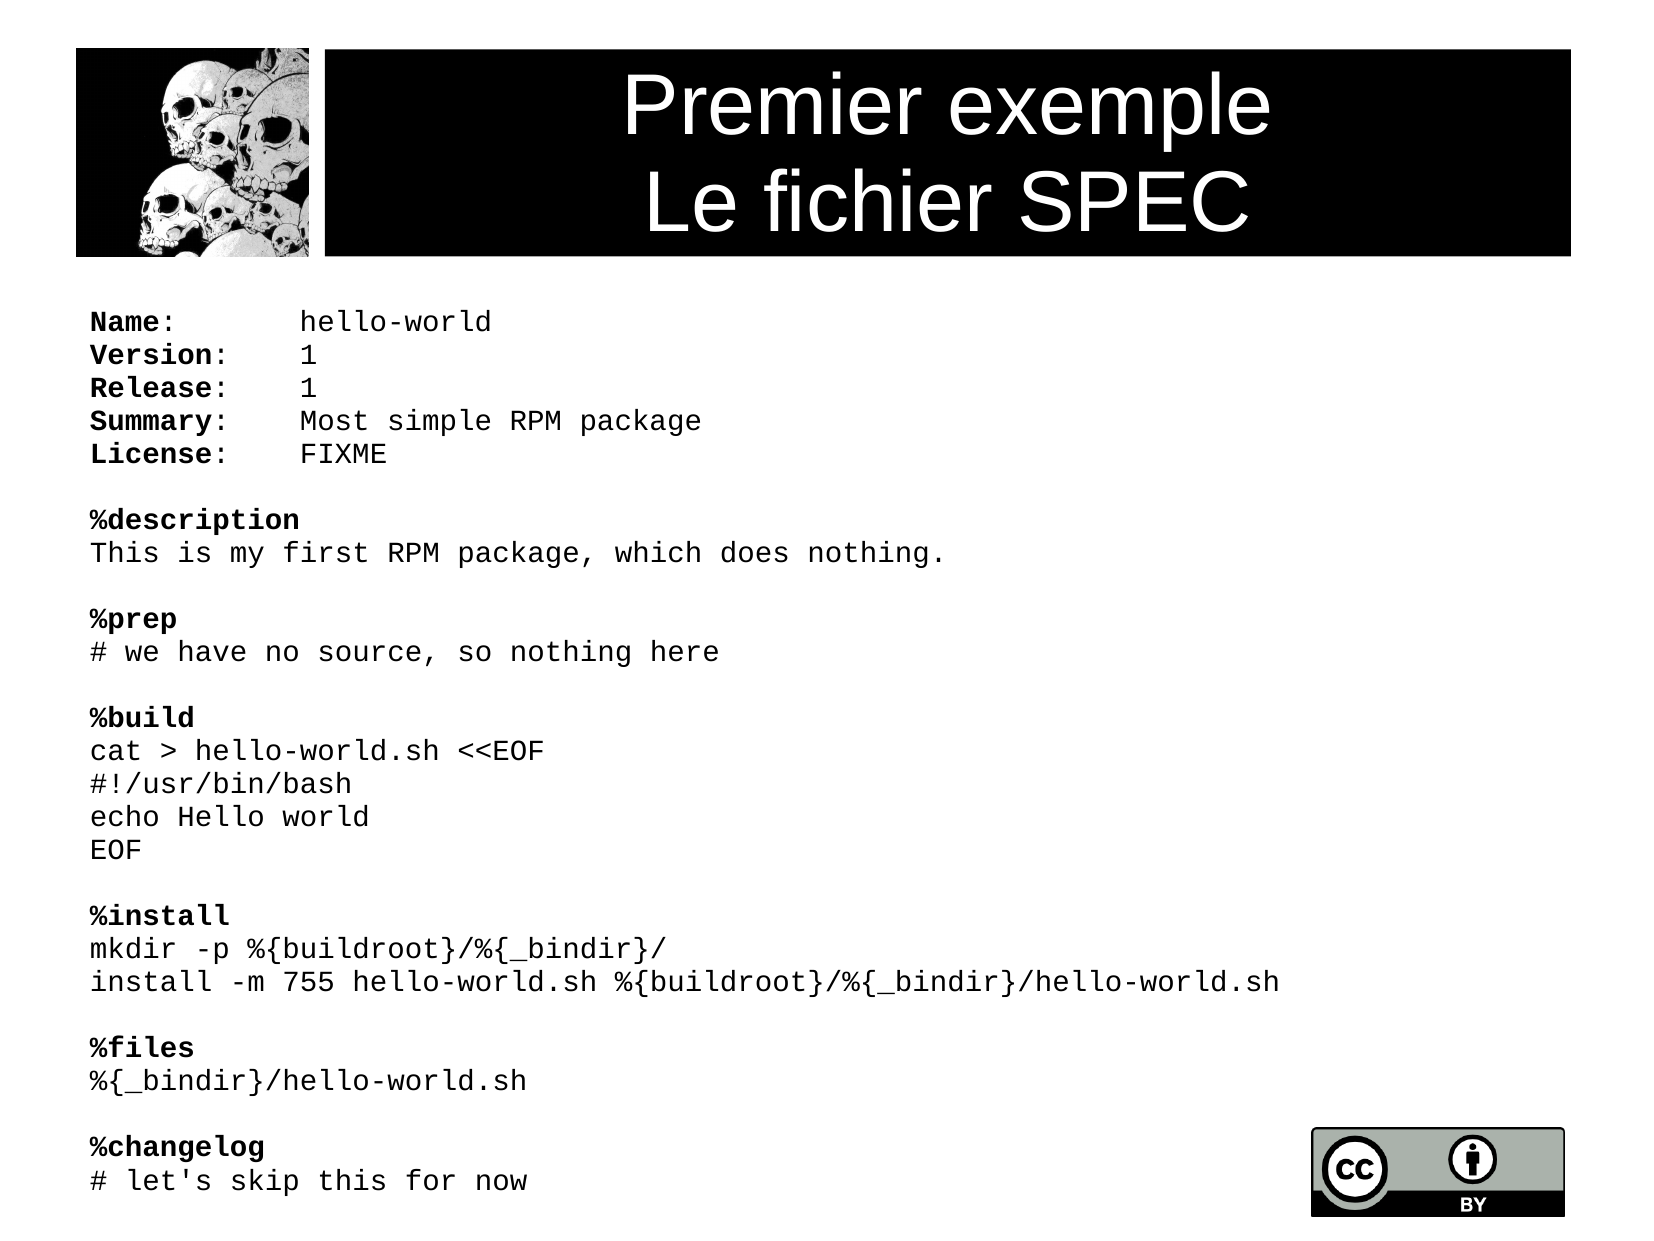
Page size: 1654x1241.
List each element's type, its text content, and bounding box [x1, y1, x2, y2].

picture [76, 48, 309, 257]
title Premier exemple Le fichier SPEC [324, 49, 1571, 257]
picture [1311, 1207, 1565, 1217]
text_box Name: hello-world Version: 1 Release: 1 Summary: Most simple RPM package License: FIXME %description This is my first RPM package, which does nothing. %prep # we have no source, so nothing here %build cat > hello-world.sh <<EOF #!/usr/bin/bash echo Hello world EOF %install mkdir -p %{buildroot}/%{_bindir}/ install -m 755 hello-world.sh %{buildroot}/%{_bindir}/hello-world.sh %files %{_bindir}/hello-world.sh %changelog # let's skip this for now [75, 300, 1576, 1207]
